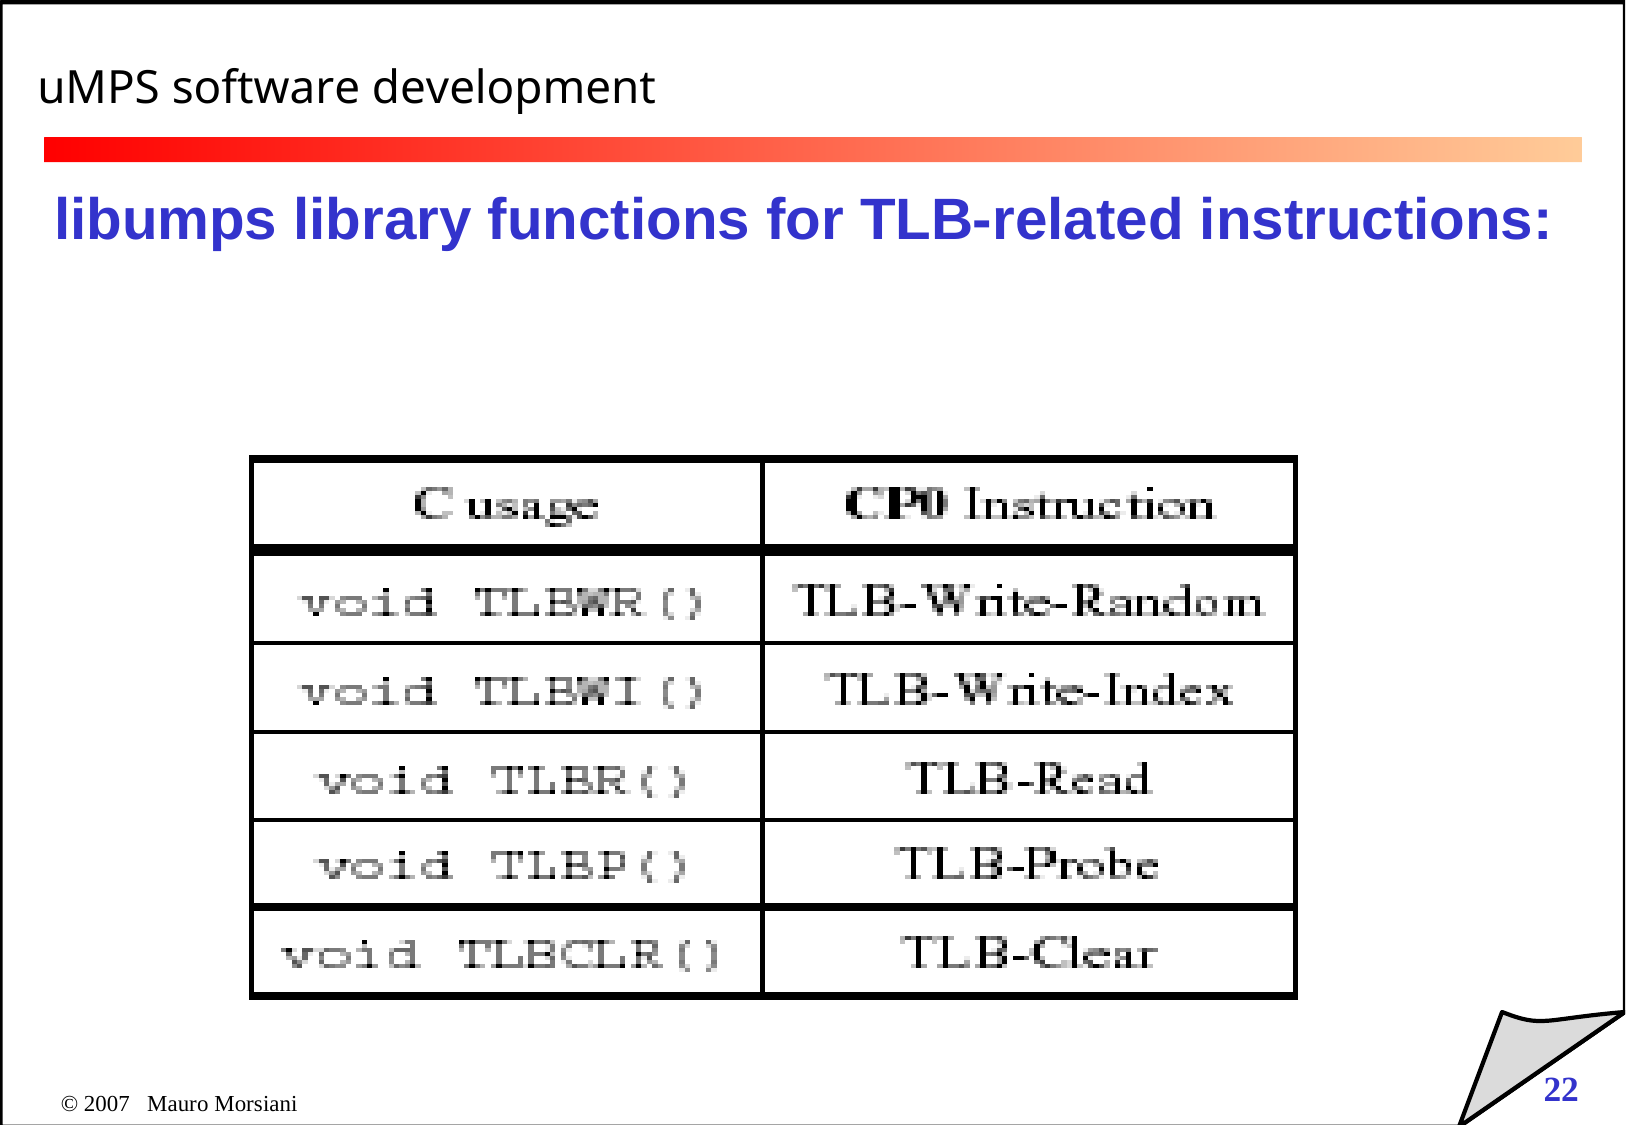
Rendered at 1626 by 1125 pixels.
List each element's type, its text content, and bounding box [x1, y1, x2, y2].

list libumps library functions for TLB-related instructions: [54, 187, 1557, 492]
picture [233, 492, 1320, 1017]
title uMPS software development [37, 44, 1587, 130]
